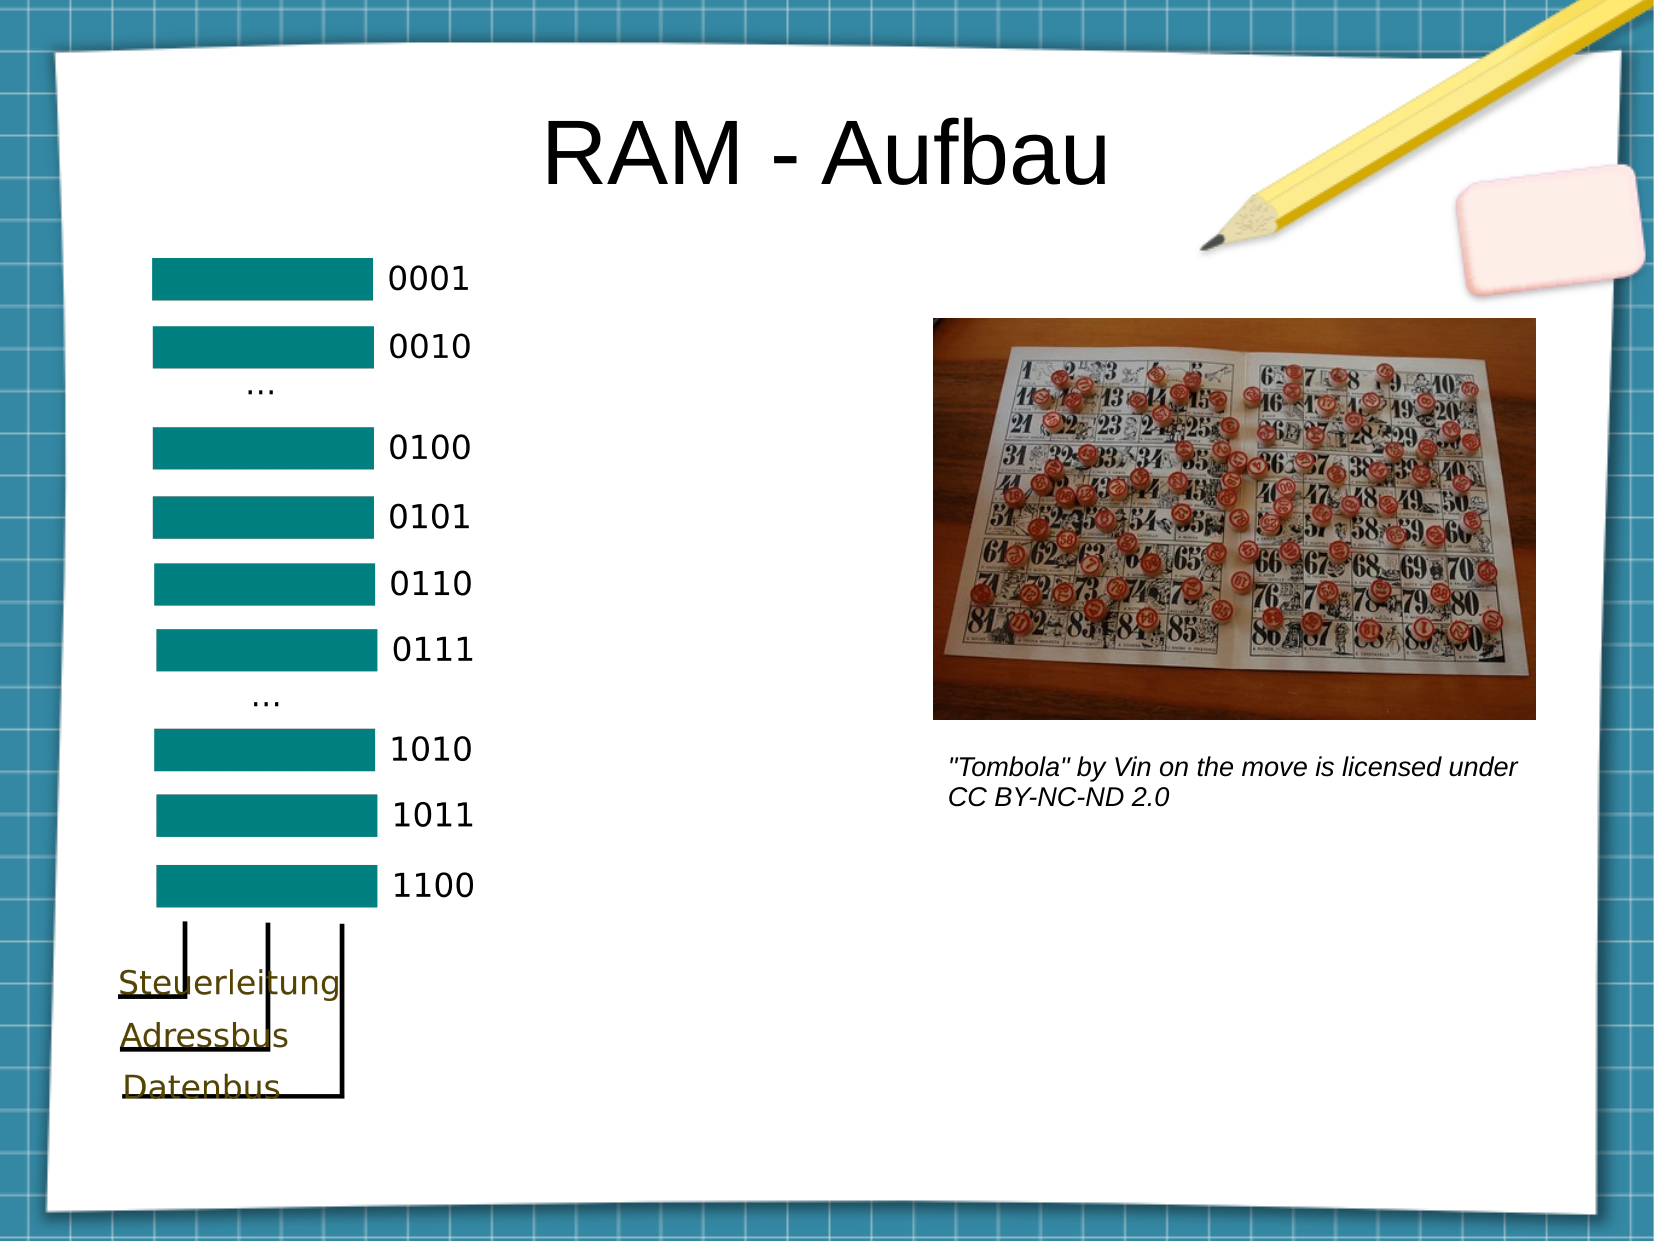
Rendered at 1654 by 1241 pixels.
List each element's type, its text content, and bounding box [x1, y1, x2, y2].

text_box "Tombola" by Vin on the move is licensed under CC BY-NC-ND 2.0 [933, 744, 1533, 820]
title RAM - Aufbau [82, 49, 1571, 257]
picture [0, 0, 1654, 1241]
